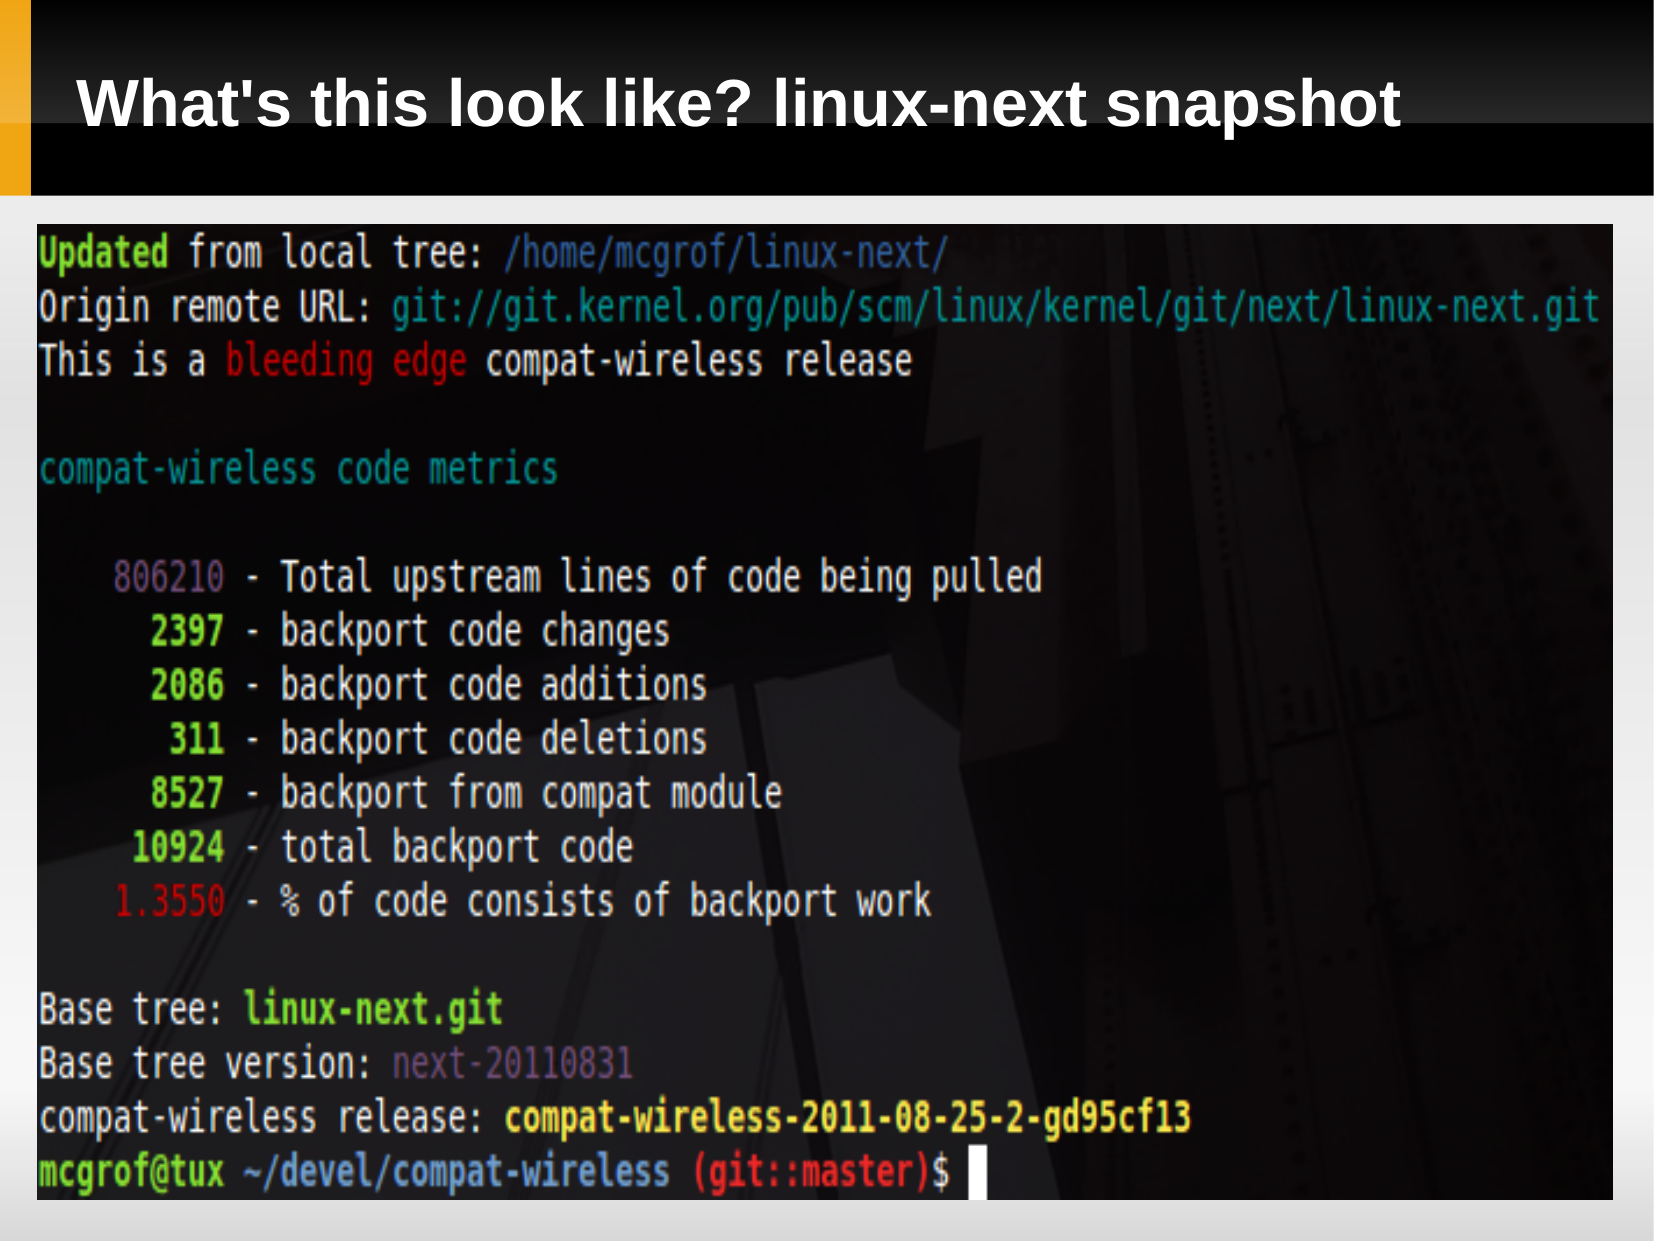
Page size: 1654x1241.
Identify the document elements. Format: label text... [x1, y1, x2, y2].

title What's this look like? linux-next snapshot [76, 0, 1565, 208]
picture [0, 0, 1654, 1241]
